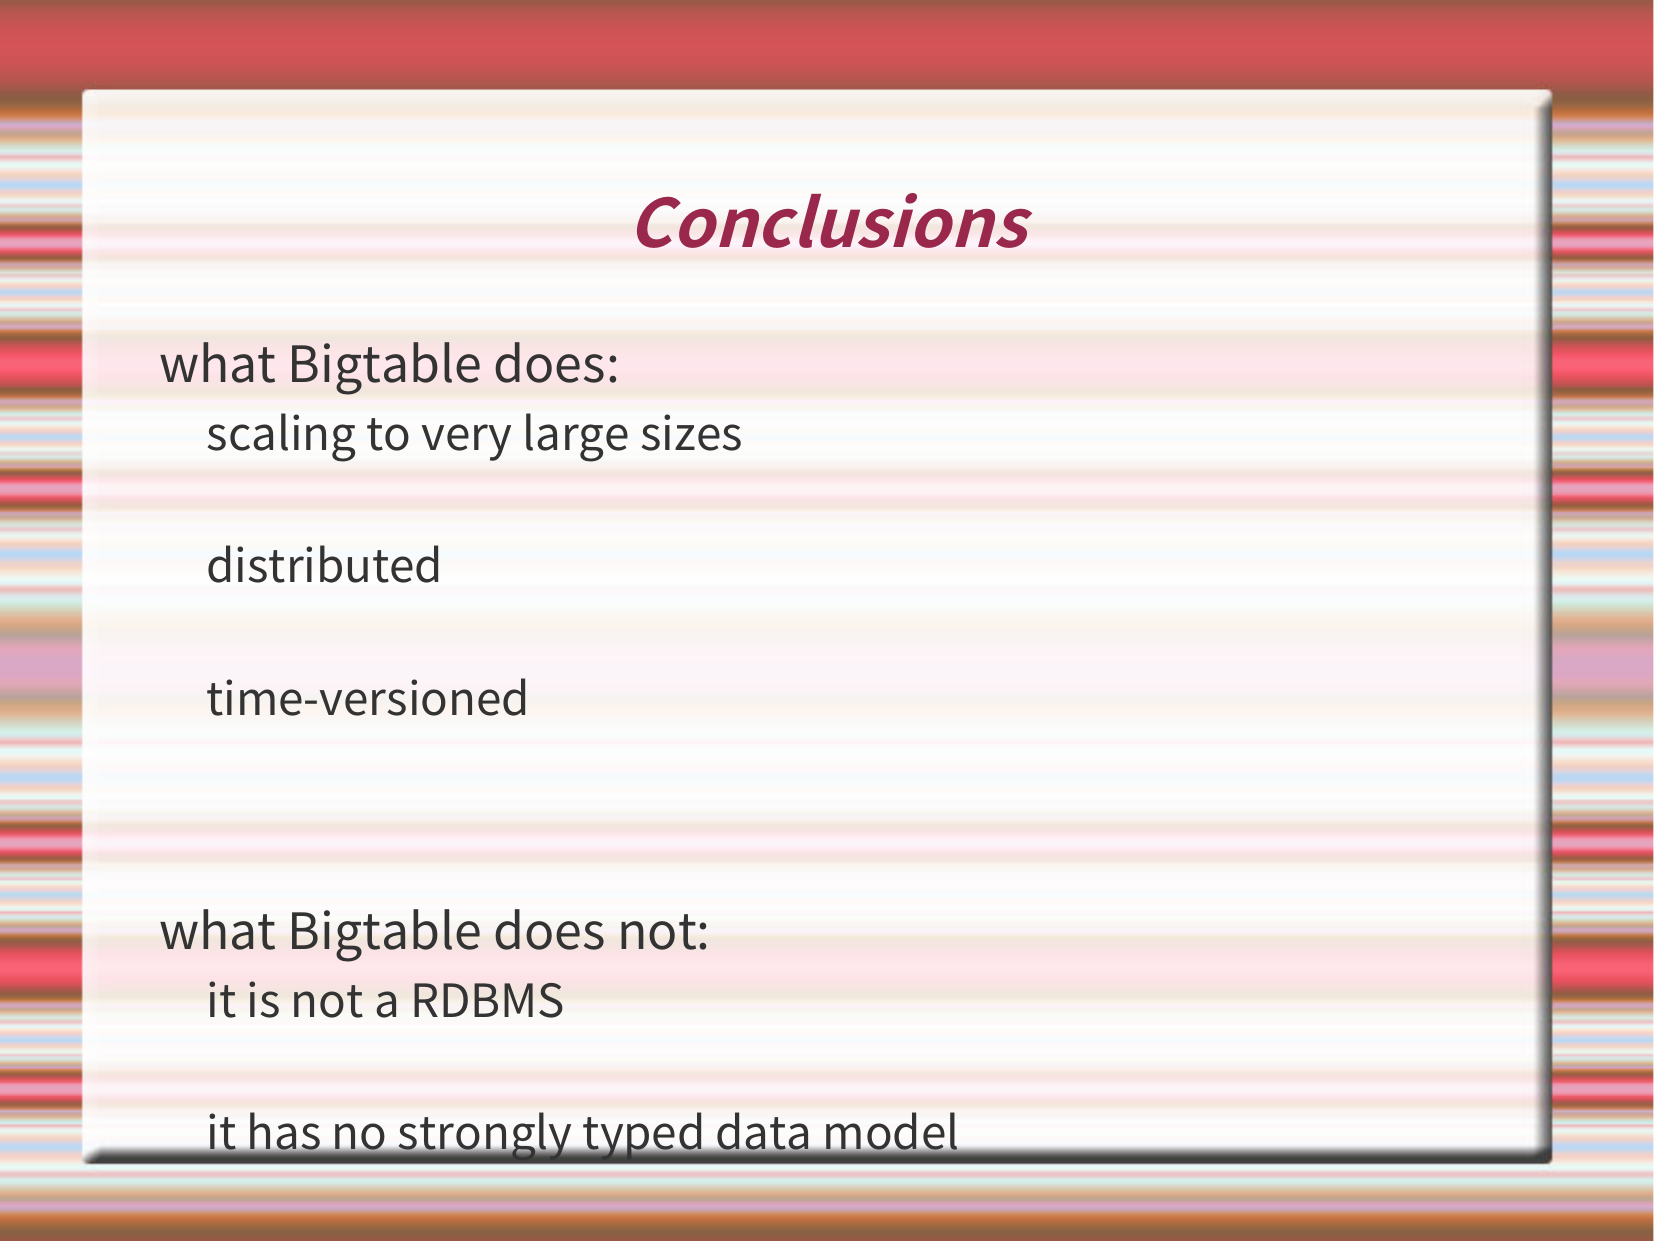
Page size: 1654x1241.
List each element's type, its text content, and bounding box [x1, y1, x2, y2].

title Conclusions [121, 114, 1534, 322]
list what Bigtable does: scaling to very large sizes distributed time-versioned what Bigtable does not: it is not a RDBMS it has no strongly typed data model it is not a write-mostly database [147, 324, 1539, 1152]
picture [0, 0, 1654, 1241]
